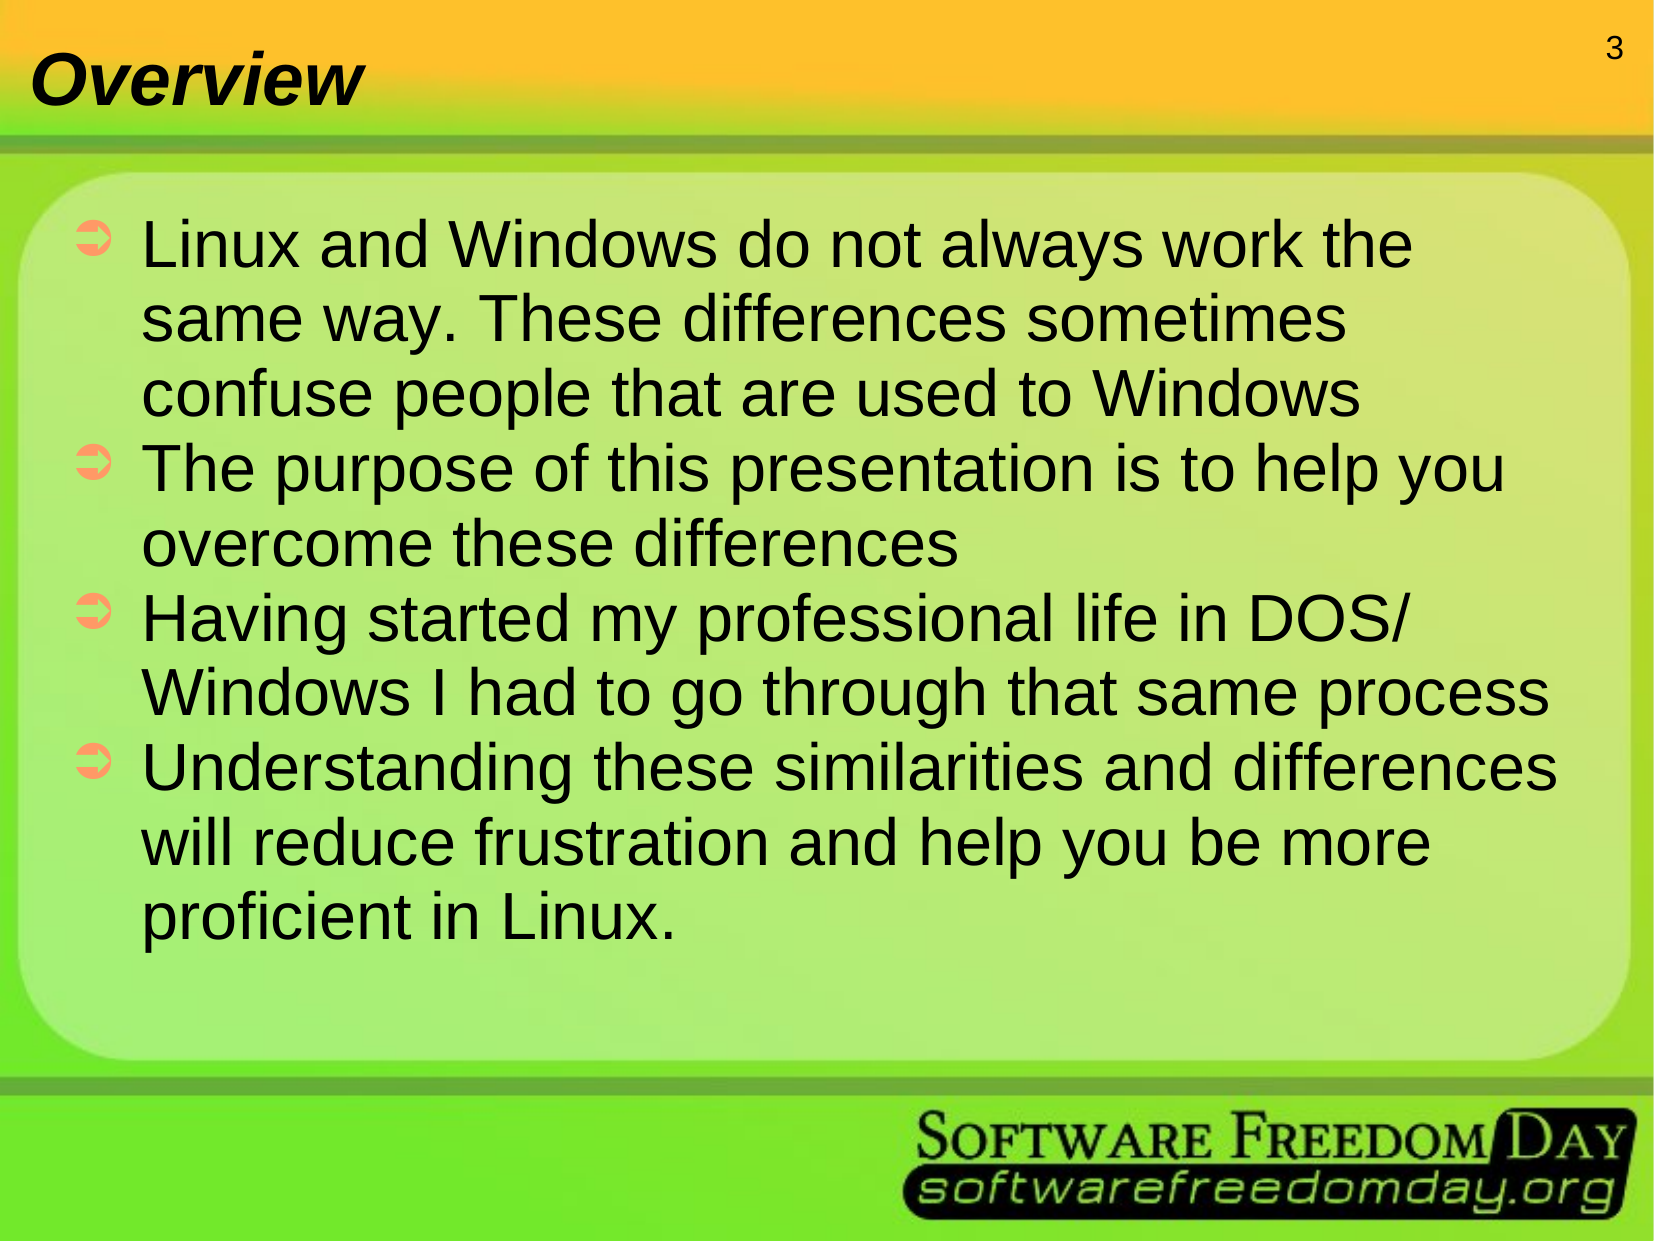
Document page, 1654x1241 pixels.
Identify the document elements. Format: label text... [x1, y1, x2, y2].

title Overview [29, 0, 1625, 159]
picture [0, 0, 1654, 1241]
list Linux and Windows do not always work the same way. These differences sometimes confuse people that are used to Windows The purpose of this presentation is to help you overcome these differences Having started my professional life in DOS/Windows I had to go through that same process Understanding these similarities and differences will reduce frustration and help you be more proficient in Linux. [59, 206, 1595, 1030]
